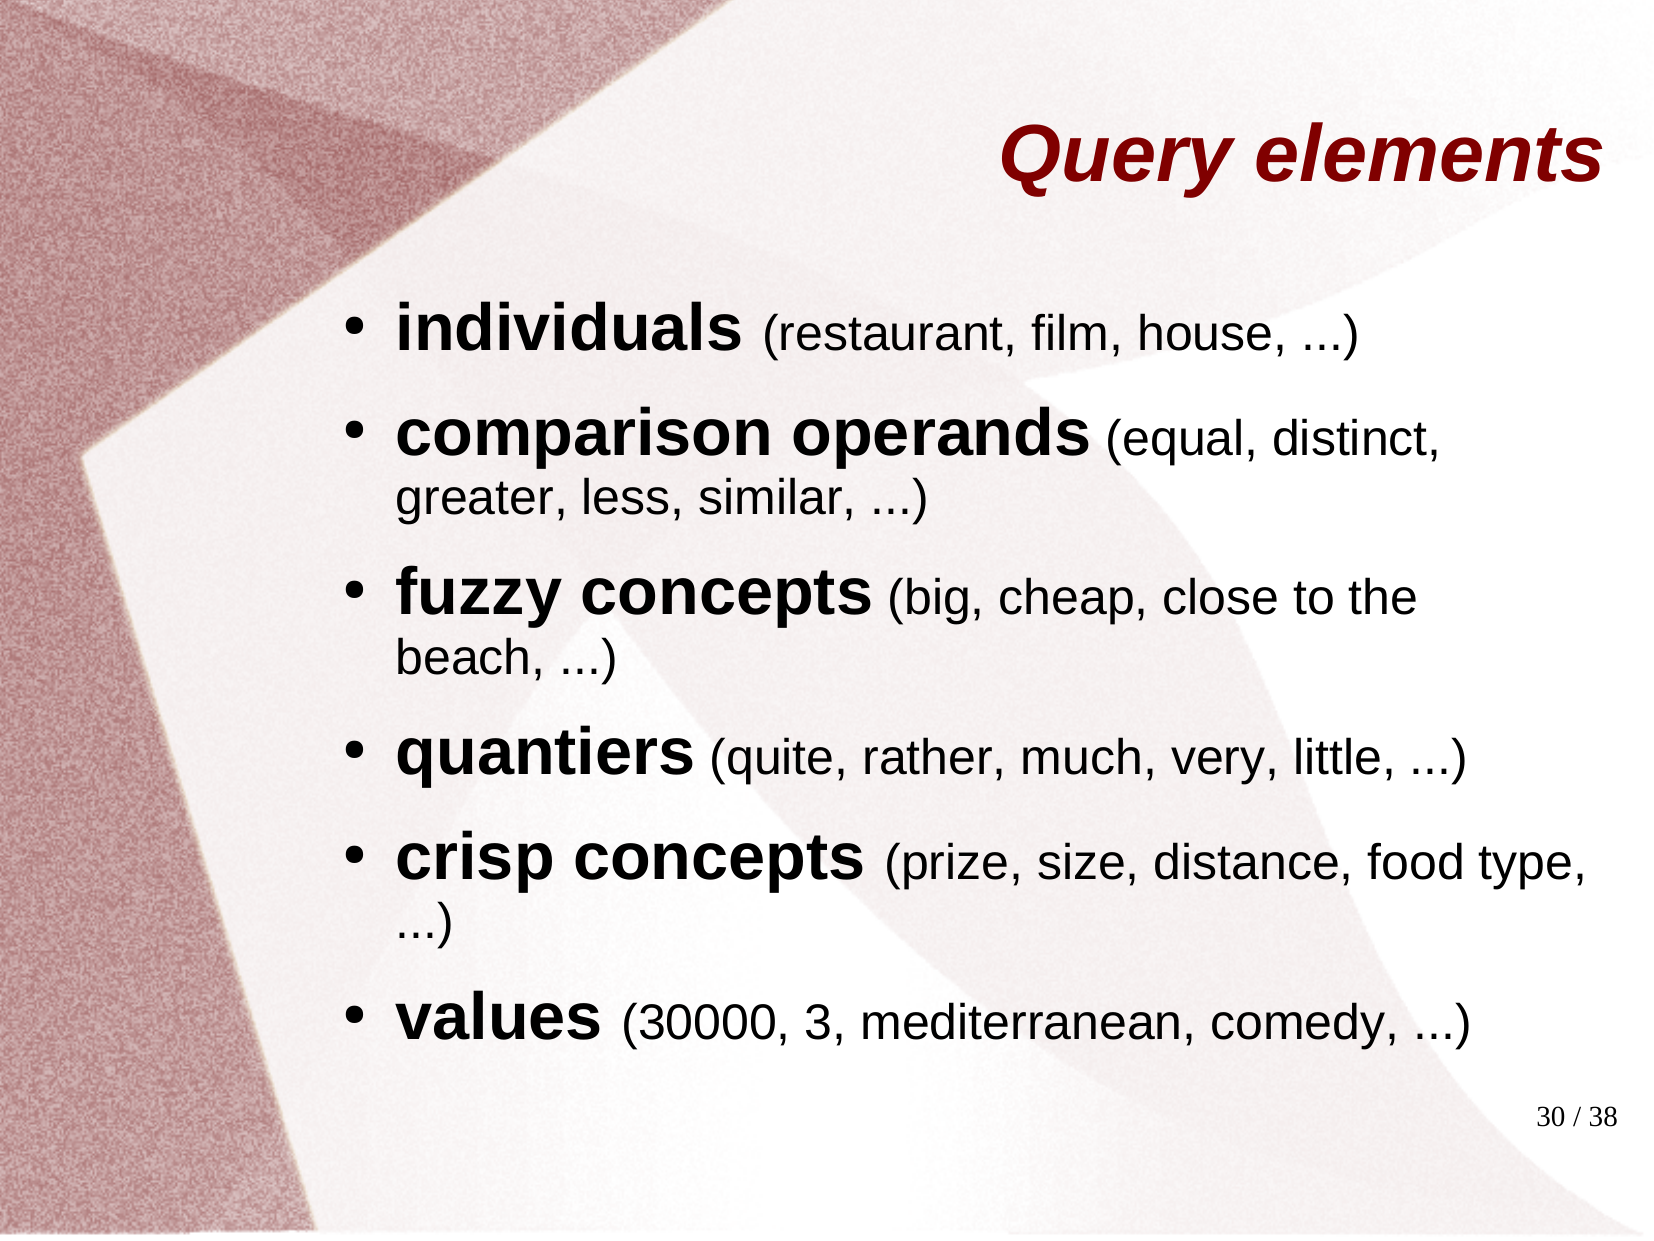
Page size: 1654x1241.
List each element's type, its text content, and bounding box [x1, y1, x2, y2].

list individuals (restaurant, film, house, ...) comparison operands (equal, distinct, greater, less, similar, ...) fuzzy concepts (big, cheap, close to the beach, ...) quantiers (quite, rather, much, very, little, ...) crisp concepts (prize, size, distance, food type, ...) values (30000, 3, mediterranean, comedy, ...) [324, 290, 1601, 1054]
title Query elements [596, 49, 1607, 257]
picture [0, 0, 1654, 1241]
